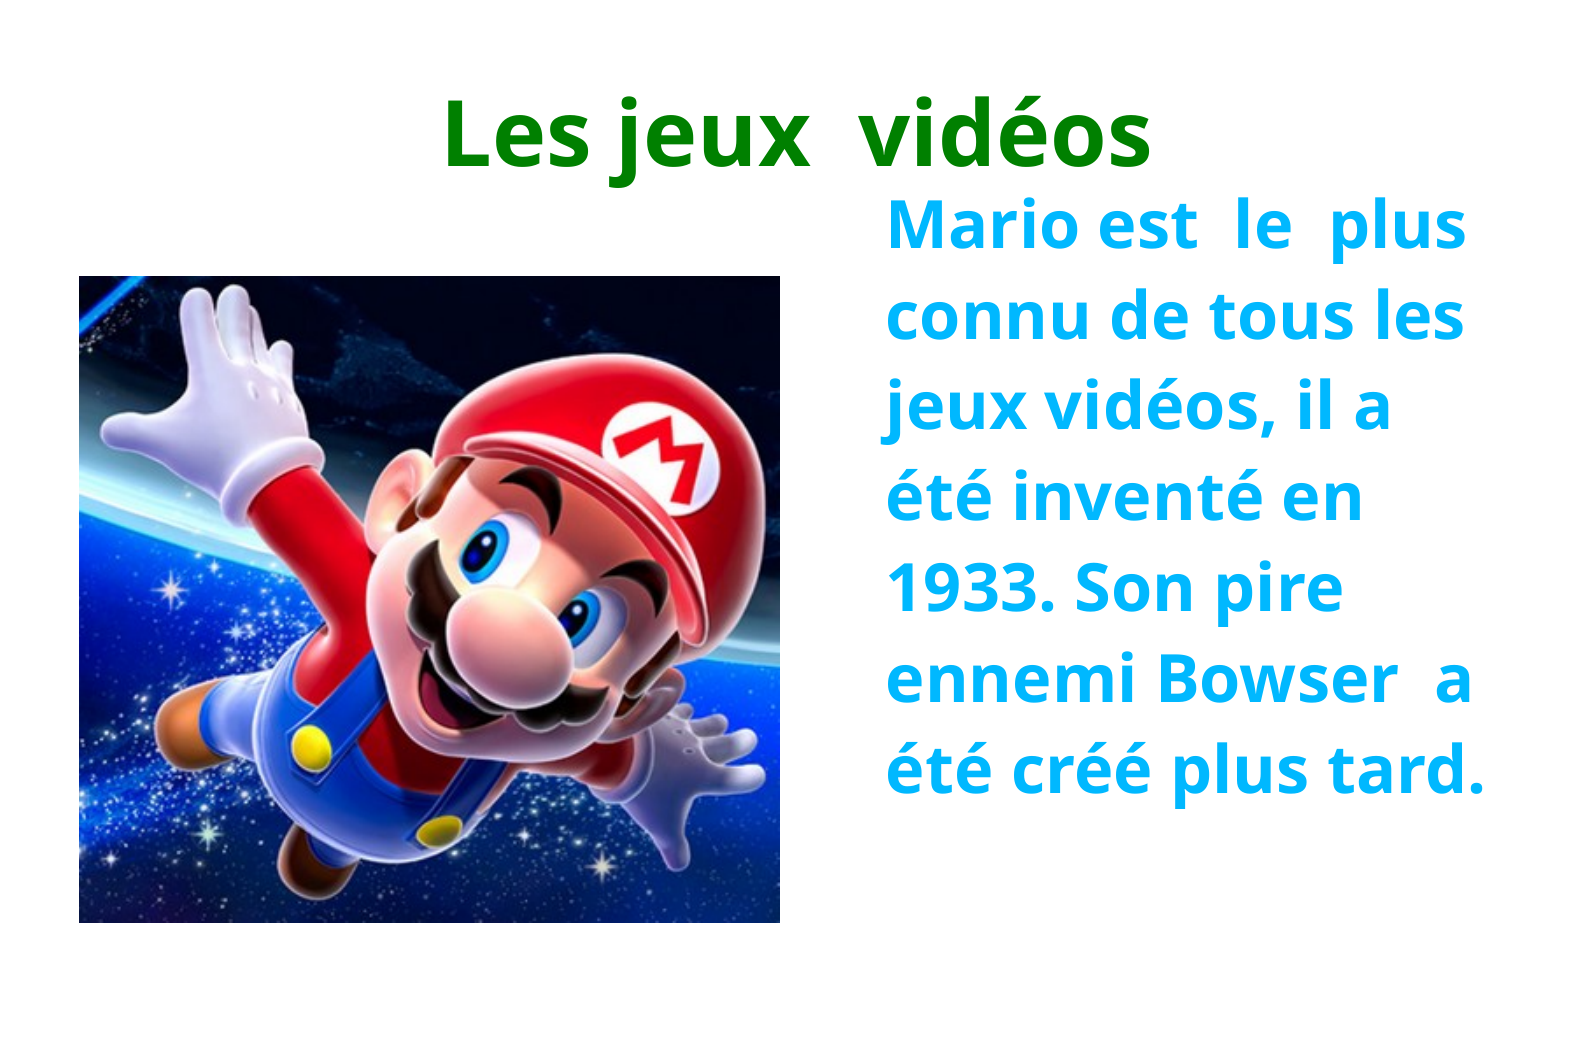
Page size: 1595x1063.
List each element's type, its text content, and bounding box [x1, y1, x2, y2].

title Les jeux vidéos [79, 47, 1515, 215]
list Mario est le plus connu de tous les jeux vidéos, il a été inventé en 1933. Son pire ennemi Bowser a été créé plus tard. [814, 177, 1516, 1063]
picture [79, 276, 780, 923]
